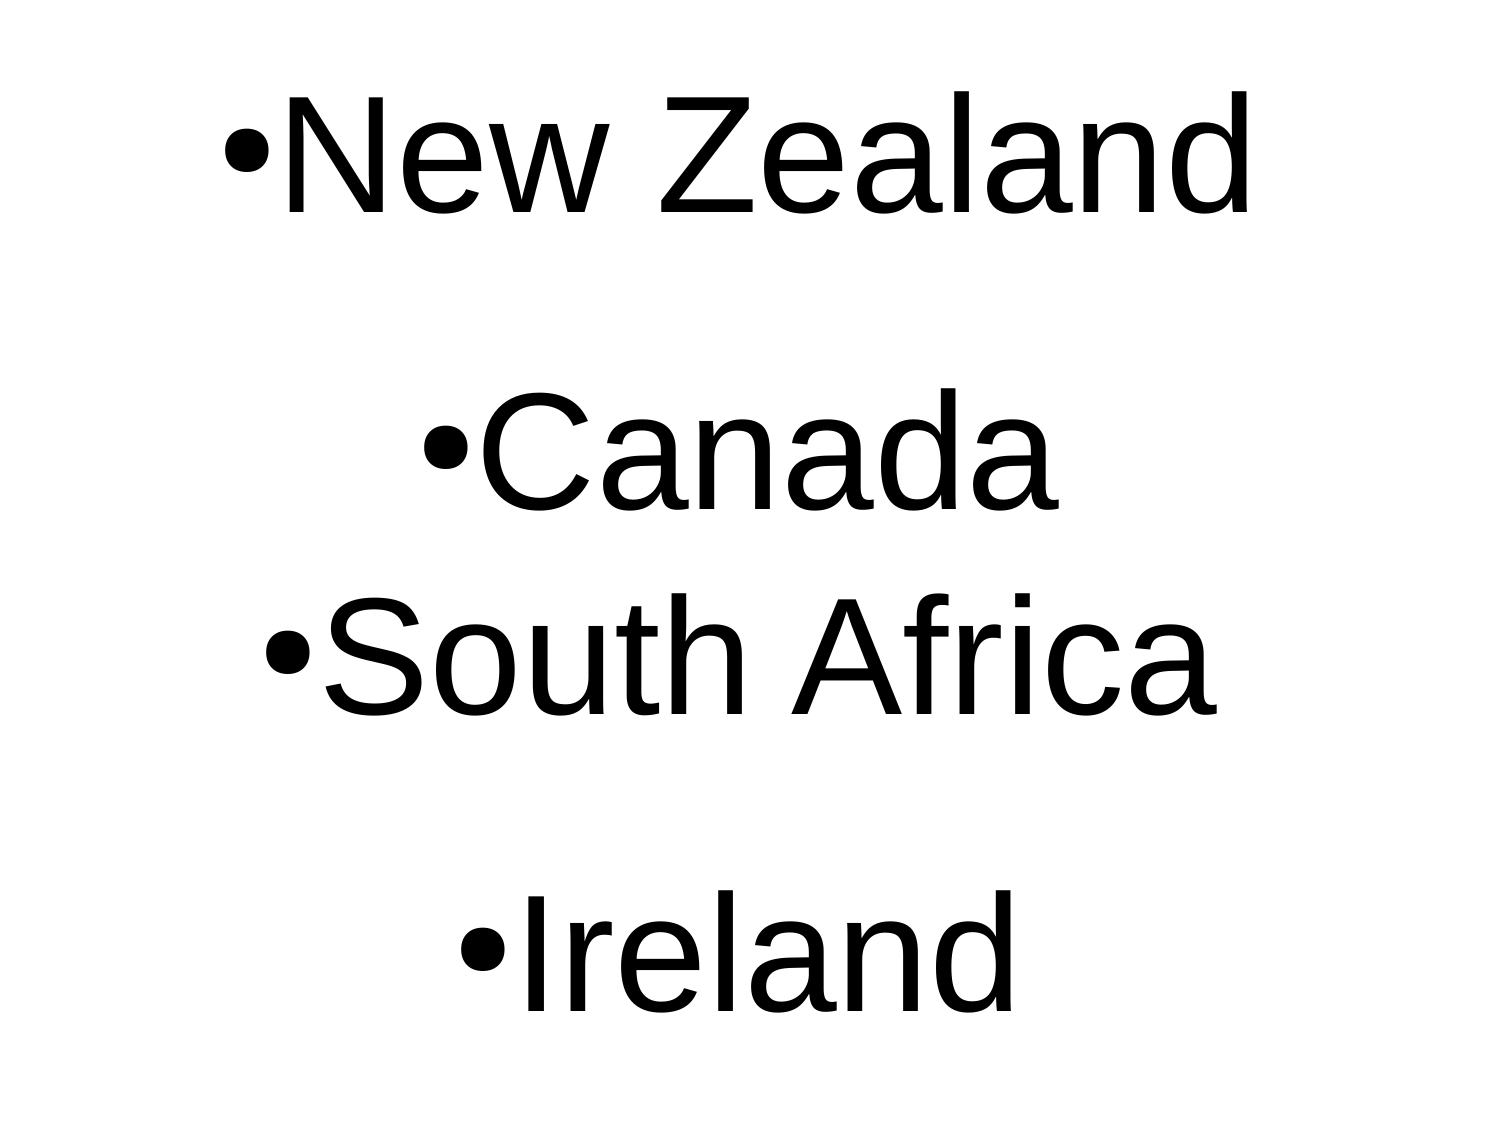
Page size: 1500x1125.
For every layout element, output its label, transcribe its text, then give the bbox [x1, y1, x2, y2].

table_cell South Africa [53, 556, 1423, 853]
table_cell Canada [53, 351, 1423, 556]
table_cell Ireland [53, 853, 1423, 1058]
table_header New Zealand [53, 55, 1423, 351]
